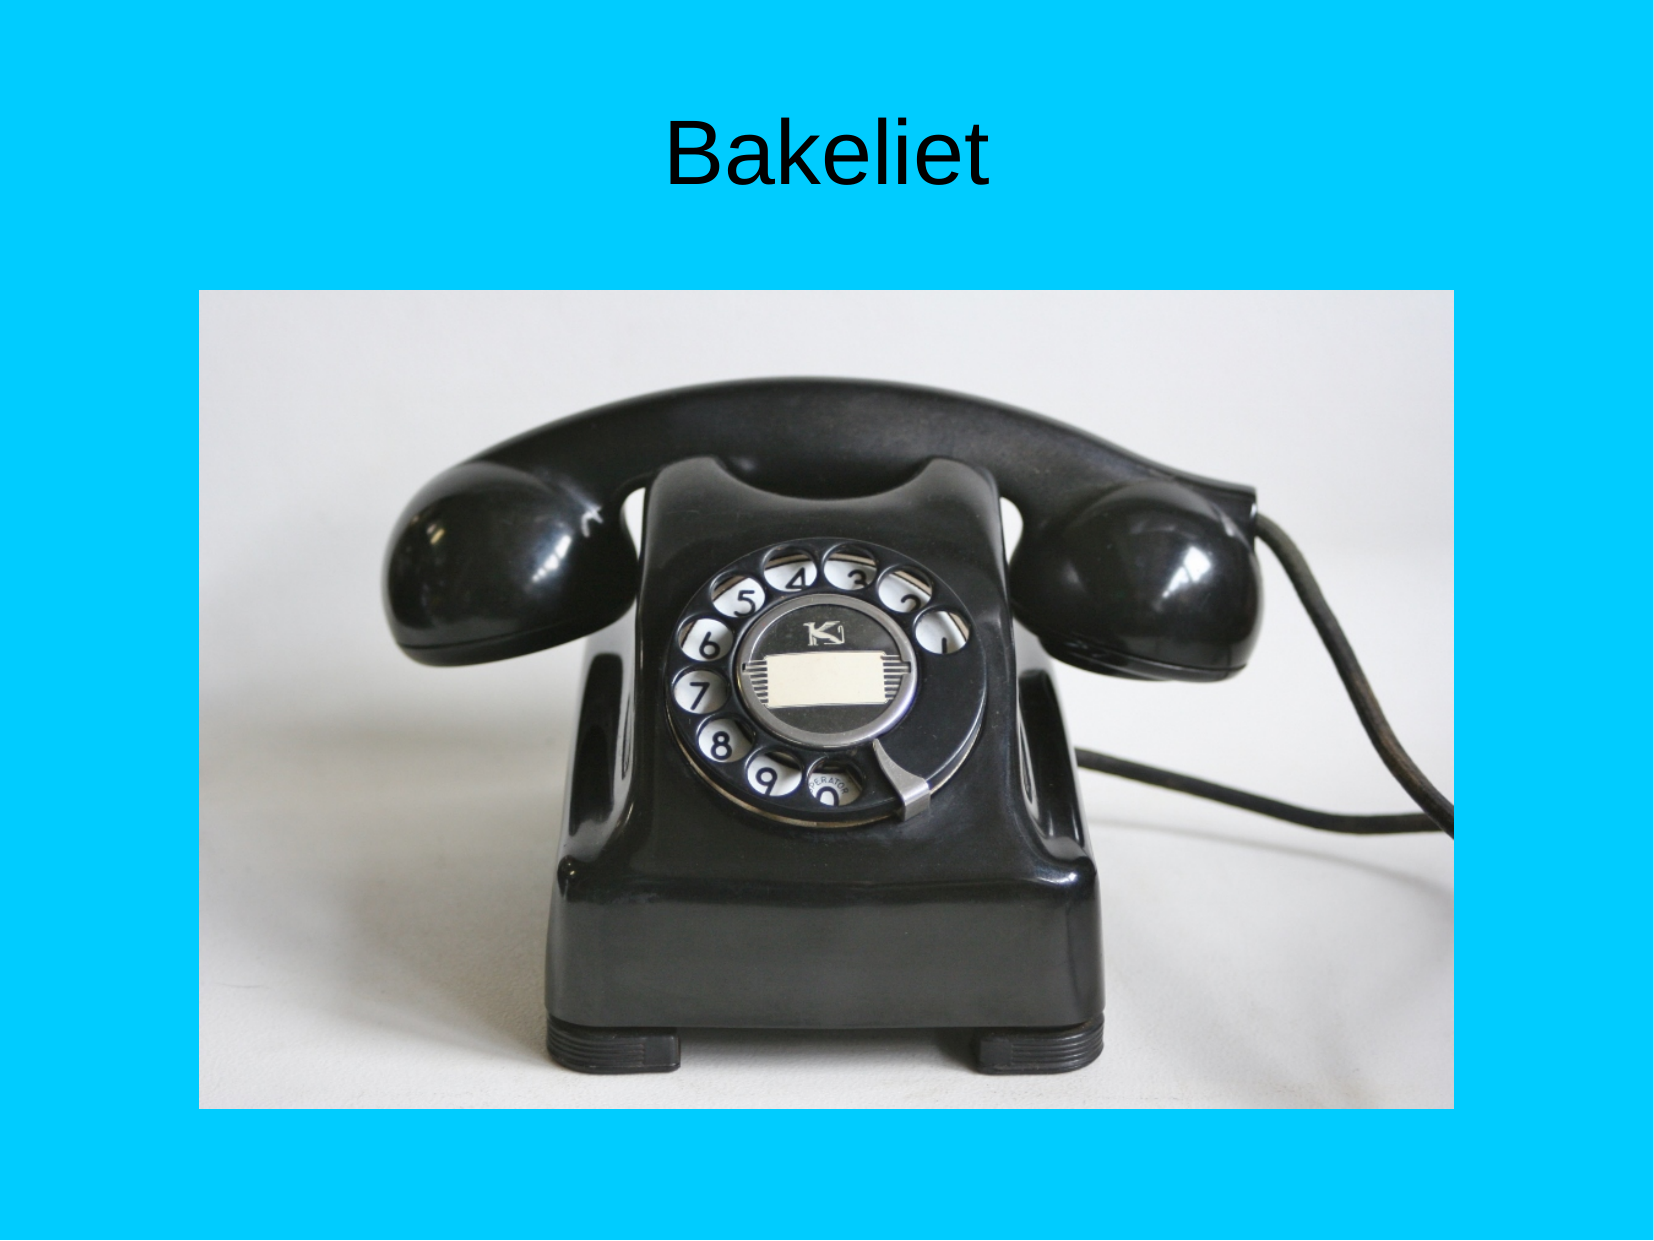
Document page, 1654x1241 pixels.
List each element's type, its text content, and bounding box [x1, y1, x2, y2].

picture [200, 291, 1453, 1108]
title Bakeliet [82, 49, 1571, 257]
